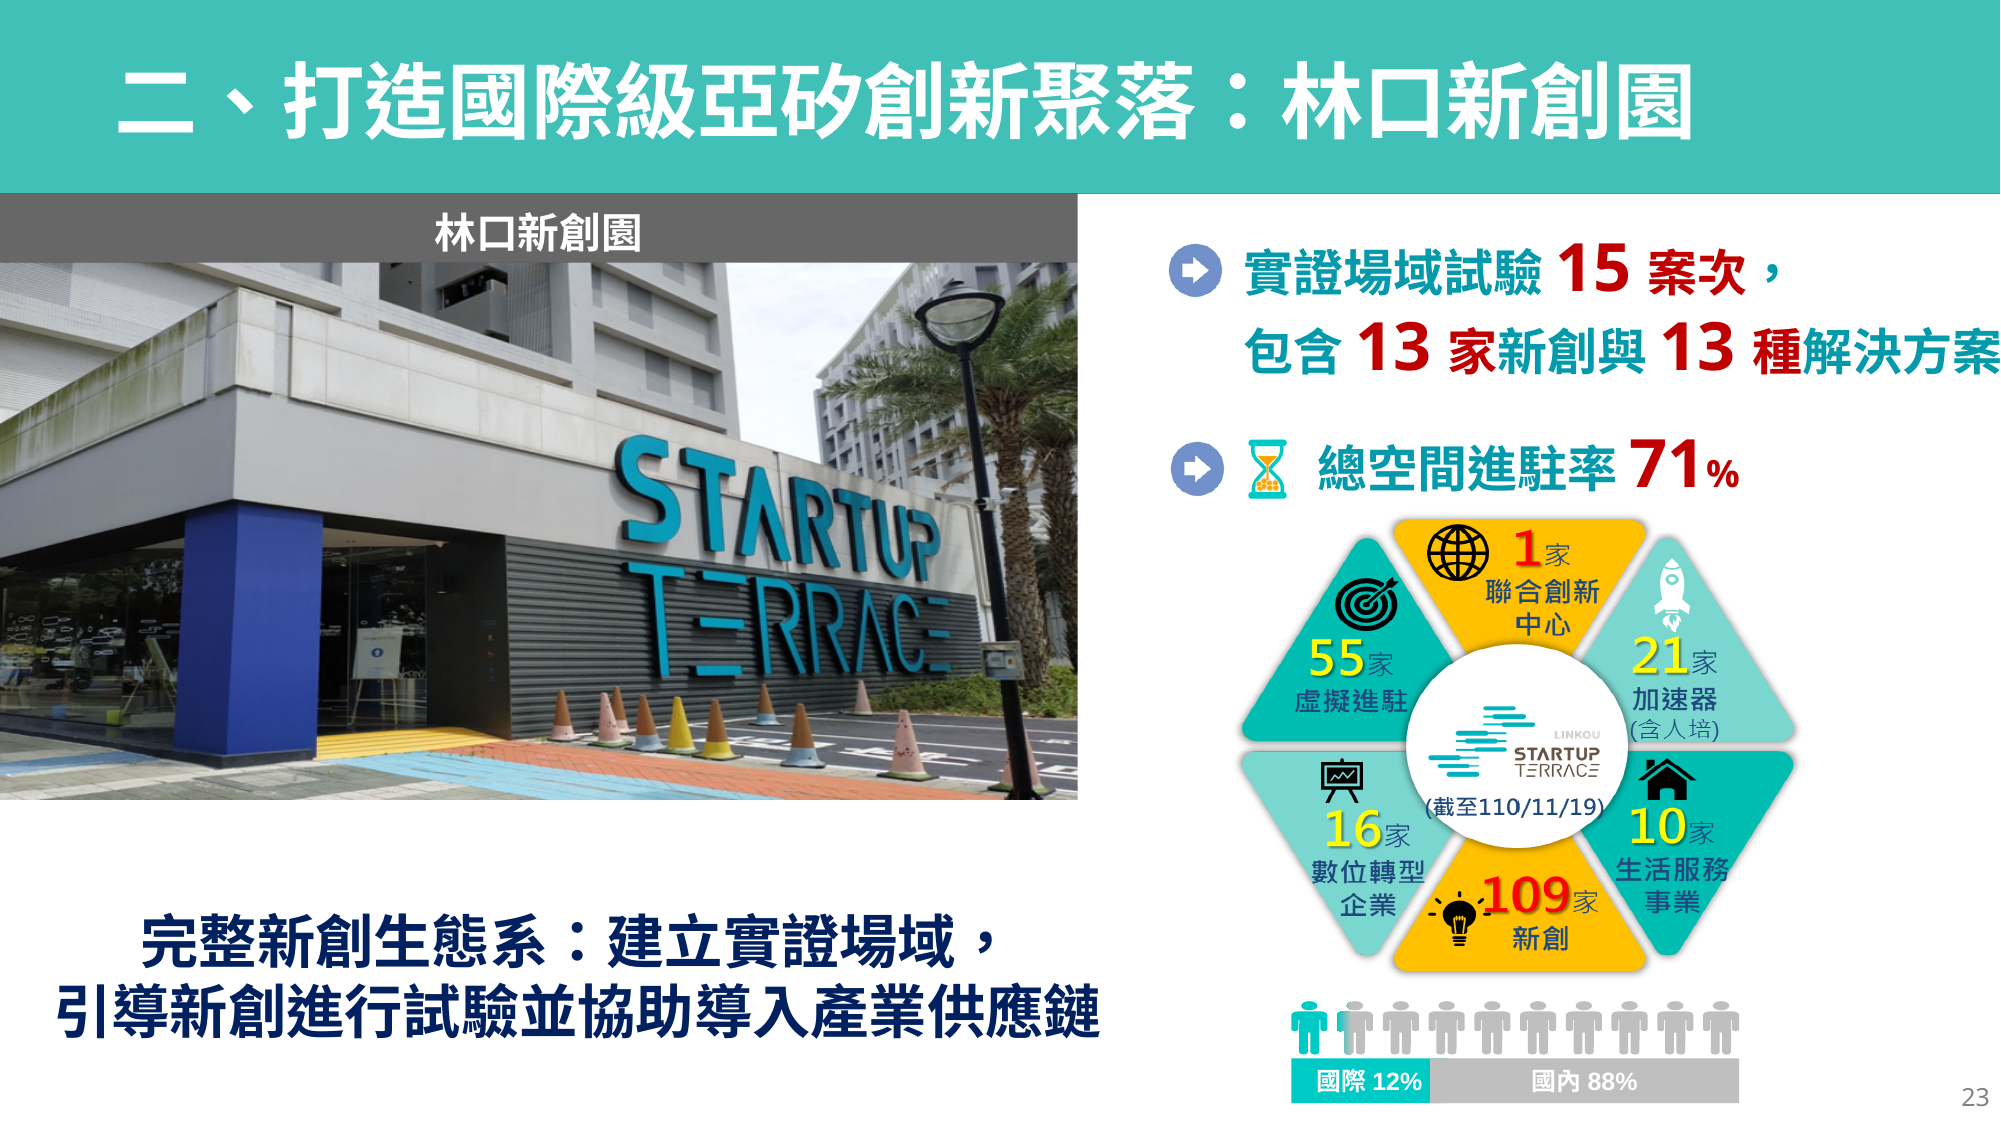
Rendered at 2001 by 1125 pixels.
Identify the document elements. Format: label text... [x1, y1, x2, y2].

text_box [1565, 1001, 1602, 1055]
title 二、打造國際級亞矽創新聚落：林口新創園 [99, 25, 1900, 175]
text_box [1657, 1001, 1694, 1055]
text_box 國際12% [1291, 1058, 1430, 1104]
slide_number <編號> [1744, 1074, 2000, 1120]
text_box [1337, 1001, 1374, 1055]
text_box [1703, 1001, 1740, 1055]
text_box 國內88% [1430, 1058, 1740, 1104]
text_box 實證場域試驗15案次， 包含13家新創與13種解決方案 [1228, 216, 2000, 392]
text_box [1474, 1001, 1511, 1055]
picture [1242, 434, 1292, 502]
picture [1229, 505, 1808, 983]
picture [0, 263, 1078, 800]
text_box 總空間進駐率71% [1302, 413, 1755, 505]
text_box [1291, 1001, 1328, 1055]
text_box [1382, 1001, 1419, 1055]
picture [1158, 237, 1229, 302]
text_box 完整新創生態系：建立實證場域， 引導新創進行試驗並協助導入產業供應鏈 [32, 898, 1123, 1053]
text_box [1428, 1001, 1465, 1055]
text_box [1611, 1001, 1648, 1055]
text_box [1520, 1001, 1557, 1055]
picture [1160, 435, 1231, 501]
text_box 林口新創園 [0, 193, 1078, 263]
